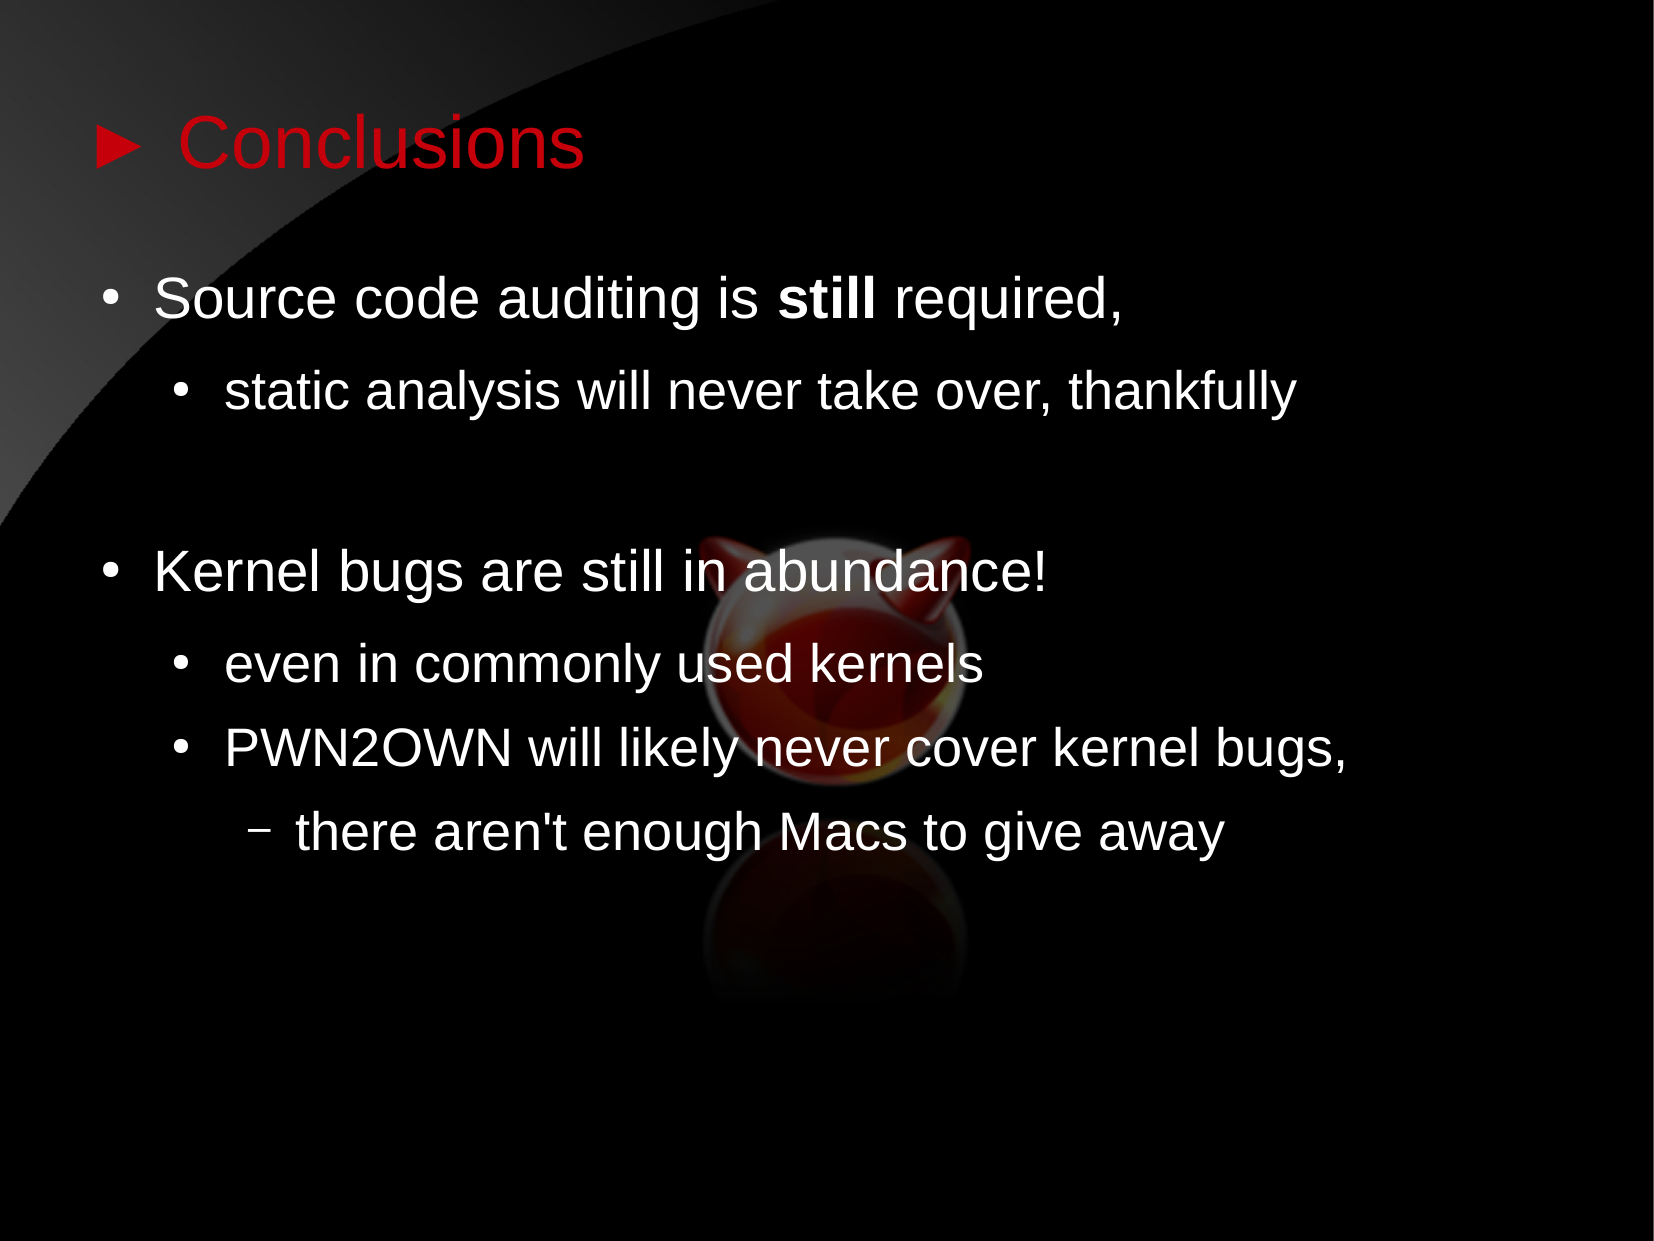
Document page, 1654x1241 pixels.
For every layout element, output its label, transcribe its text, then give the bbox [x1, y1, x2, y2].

picture [0, 0, 1654, 1241]
title ► Conclusions [82, 56, 1571, 229]
list Source code auditing is still required, static analysis will never take over, thankfully Kernel bugs are still in abundance! even in commonly used kernels PWN2OWN will likely never cover kernel bugs, there aren't enough Macs to give away [82, 265, 1571, 1137]
